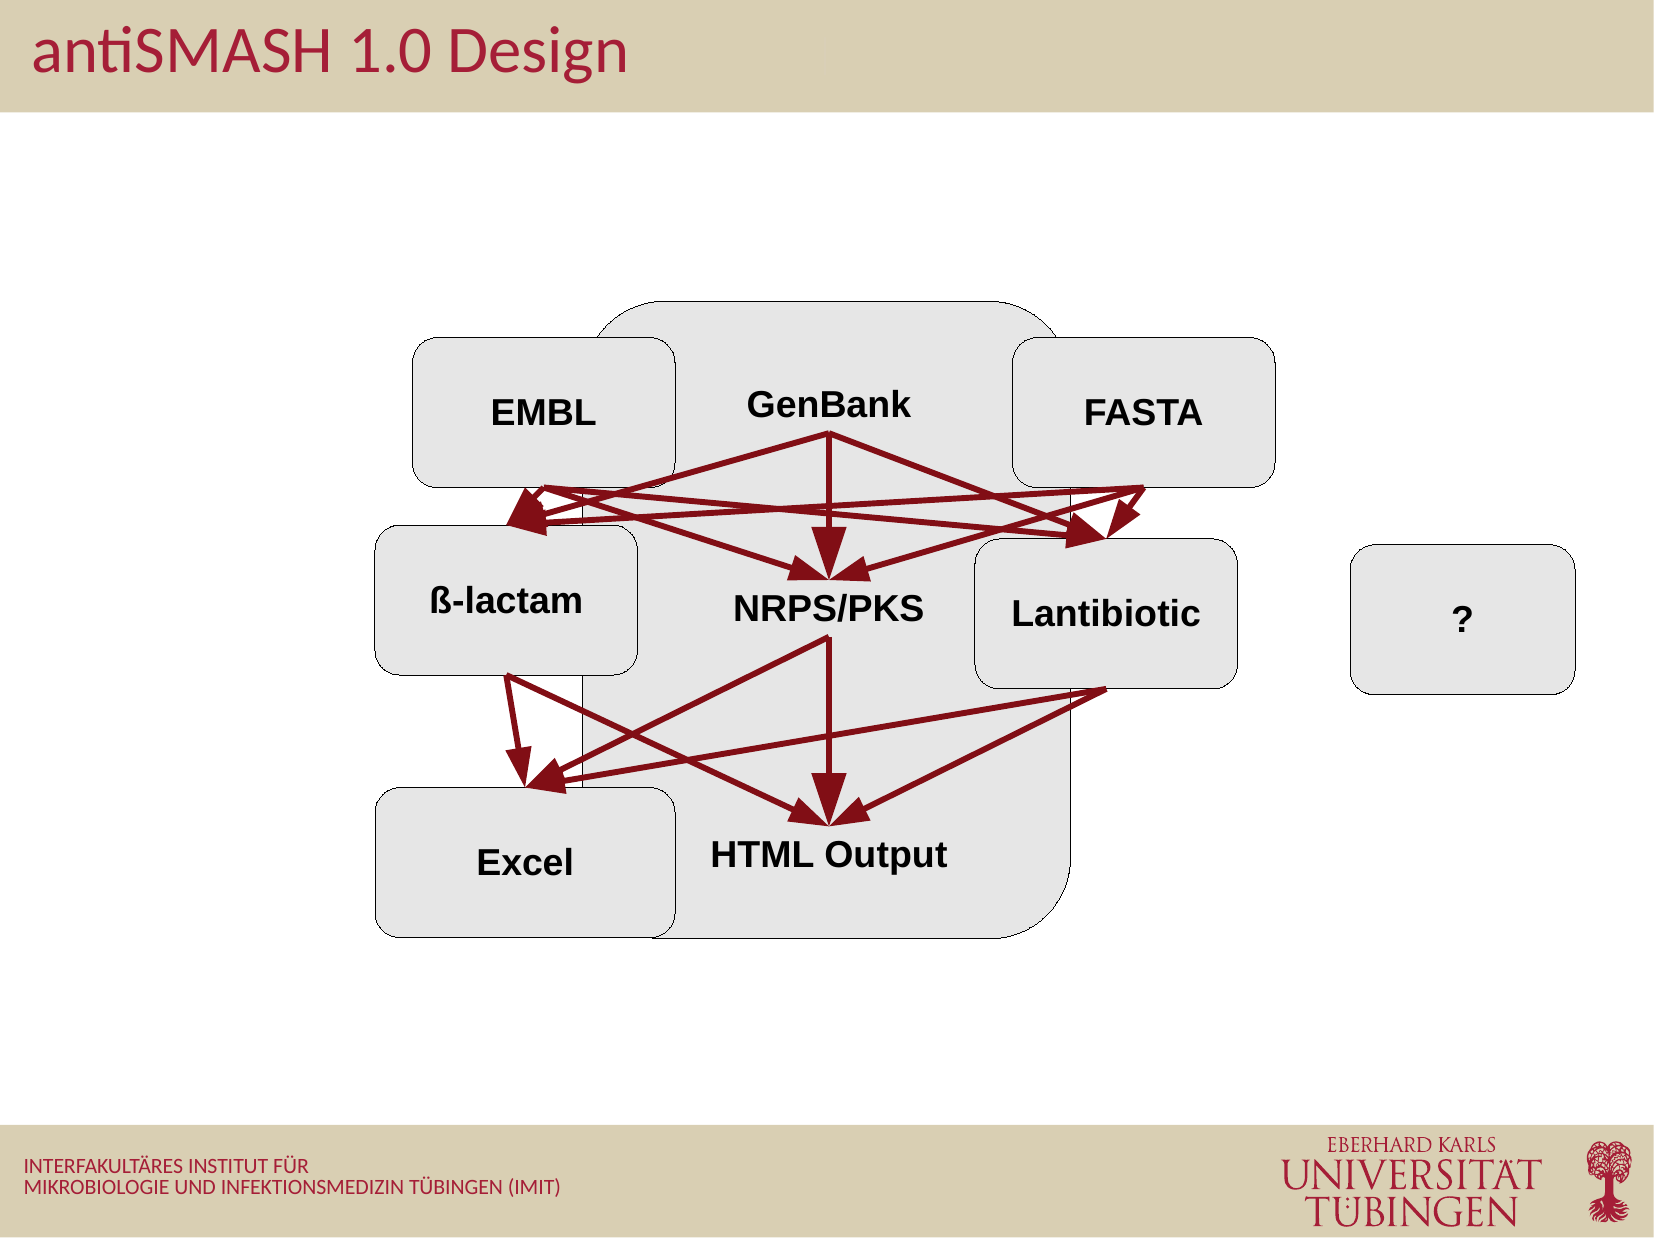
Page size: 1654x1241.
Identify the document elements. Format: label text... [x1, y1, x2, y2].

text_box [642, 643, 826, 756]
text_box EMBL [412, 337, 676, 488]
text_box [830, 517, 981, 578]
text_box [1020, 520, 1067, 532]
text_box FASTA [1012, 337, 1276, 488]
text_box [582, 711, 1071, 939]
text_box ß-lactam [374, 525, 638, 676]
text_box [1058, 513, 1071, 521]
text_box ? [1350, 544, 1576, 695]
text_box [582, 506, 615, 517]
text_box Lantibiotic [974, 538, 1238, 689]
text_box NRPS/PKS [718, 579, 940, 637]
text_box [699, 740, 827, 823]
title antiSMASH 1.0 Design [31, 7, 1374, 106]
text_box GenBank [731, 376, 927, 434]
text_box HTML Output [695, 826, 963, 884]
text_box [596, 301, 1067, 493]
text_box [657, 512, 827, 577]
text_box [582, 521, 819, 730]
text_box [832, 500, 1035, 526]
text_box [832, 438, 977, 502]
text_box [1013, 495, 1071, 512]
text_box [602, 498, 727, 514]
text_box Excel [375, 787, 676, 938]
text_box [582, 738, 675, 774]
text_box [832, 533, 1071, 732]
text_box [637, 438, 826, 505]
text_box [582, 715, 624, 755]
text_box [831, 699, 1071, 823]
